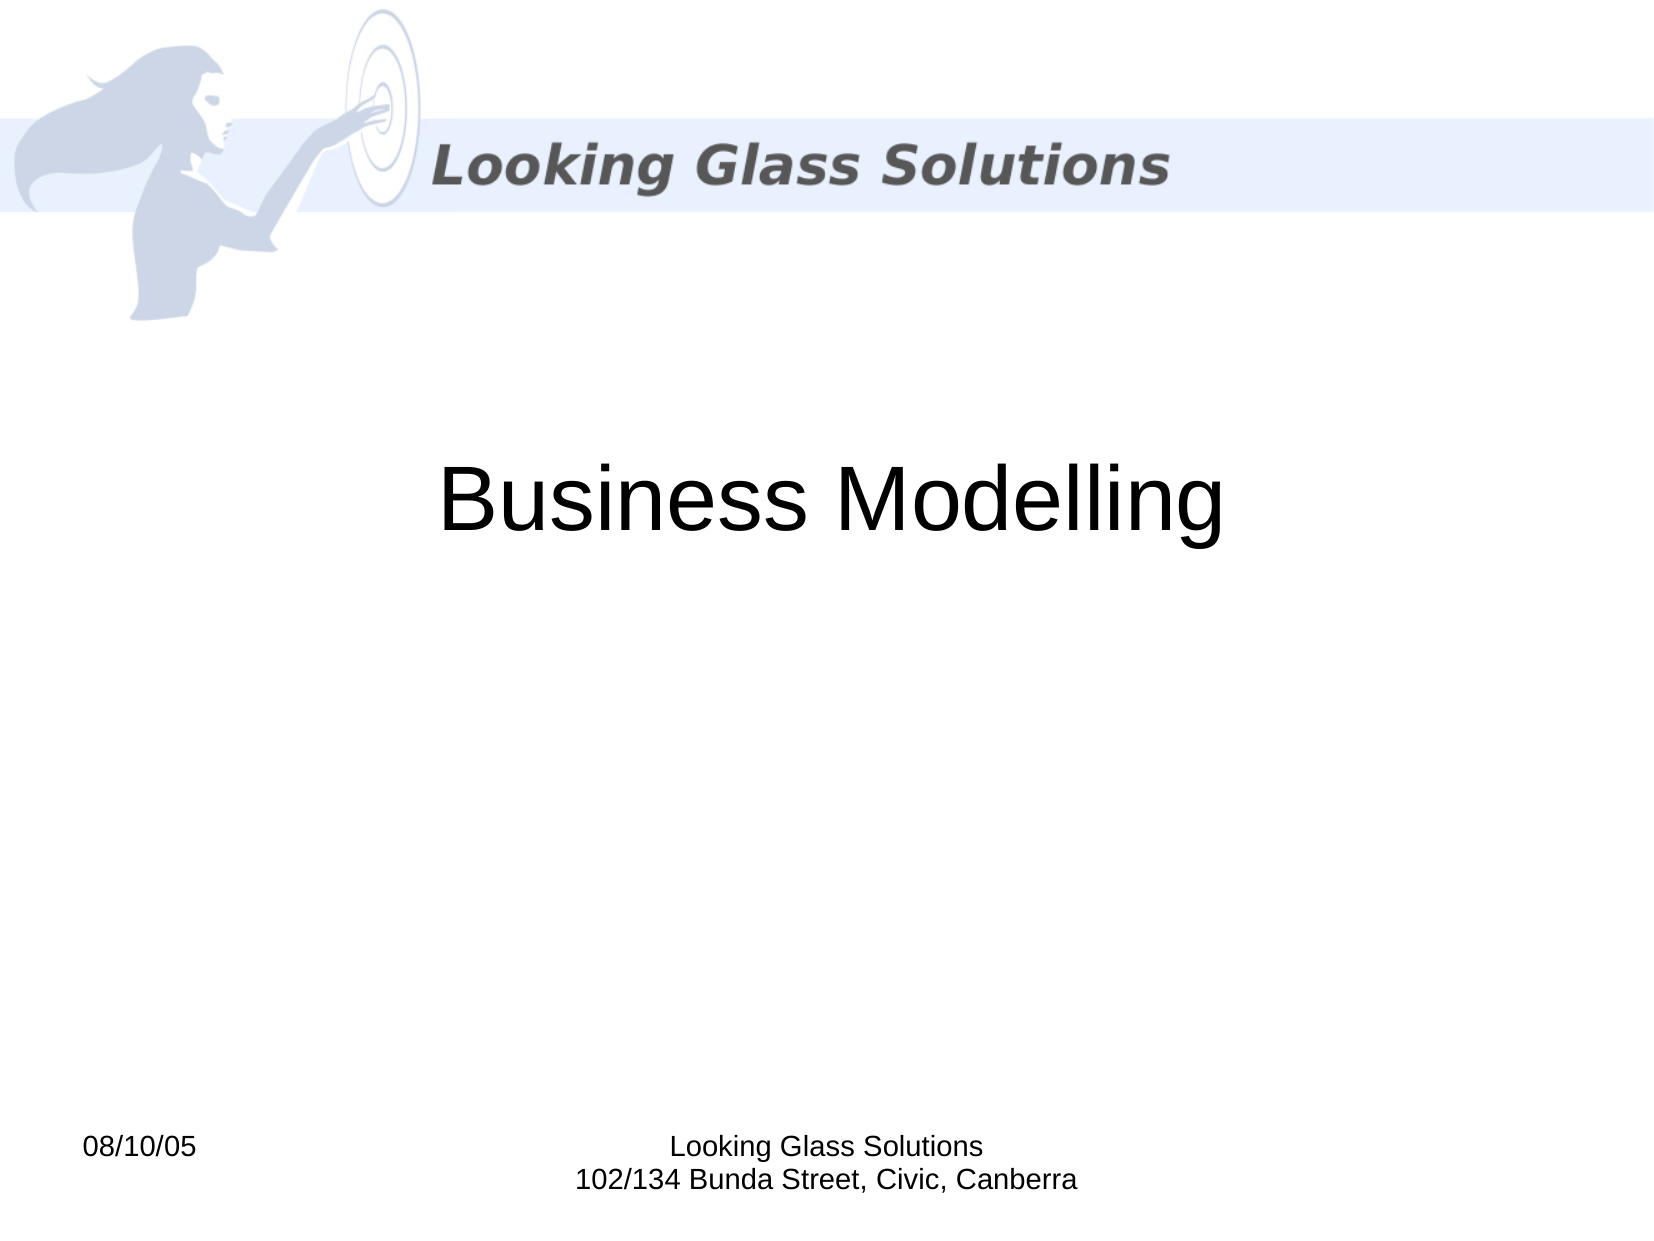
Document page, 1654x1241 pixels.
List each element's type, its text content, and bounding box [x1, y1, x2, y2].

picture [0, 0, 1654, 325]
title Business Modelling [88, 395, 1577, 603]
